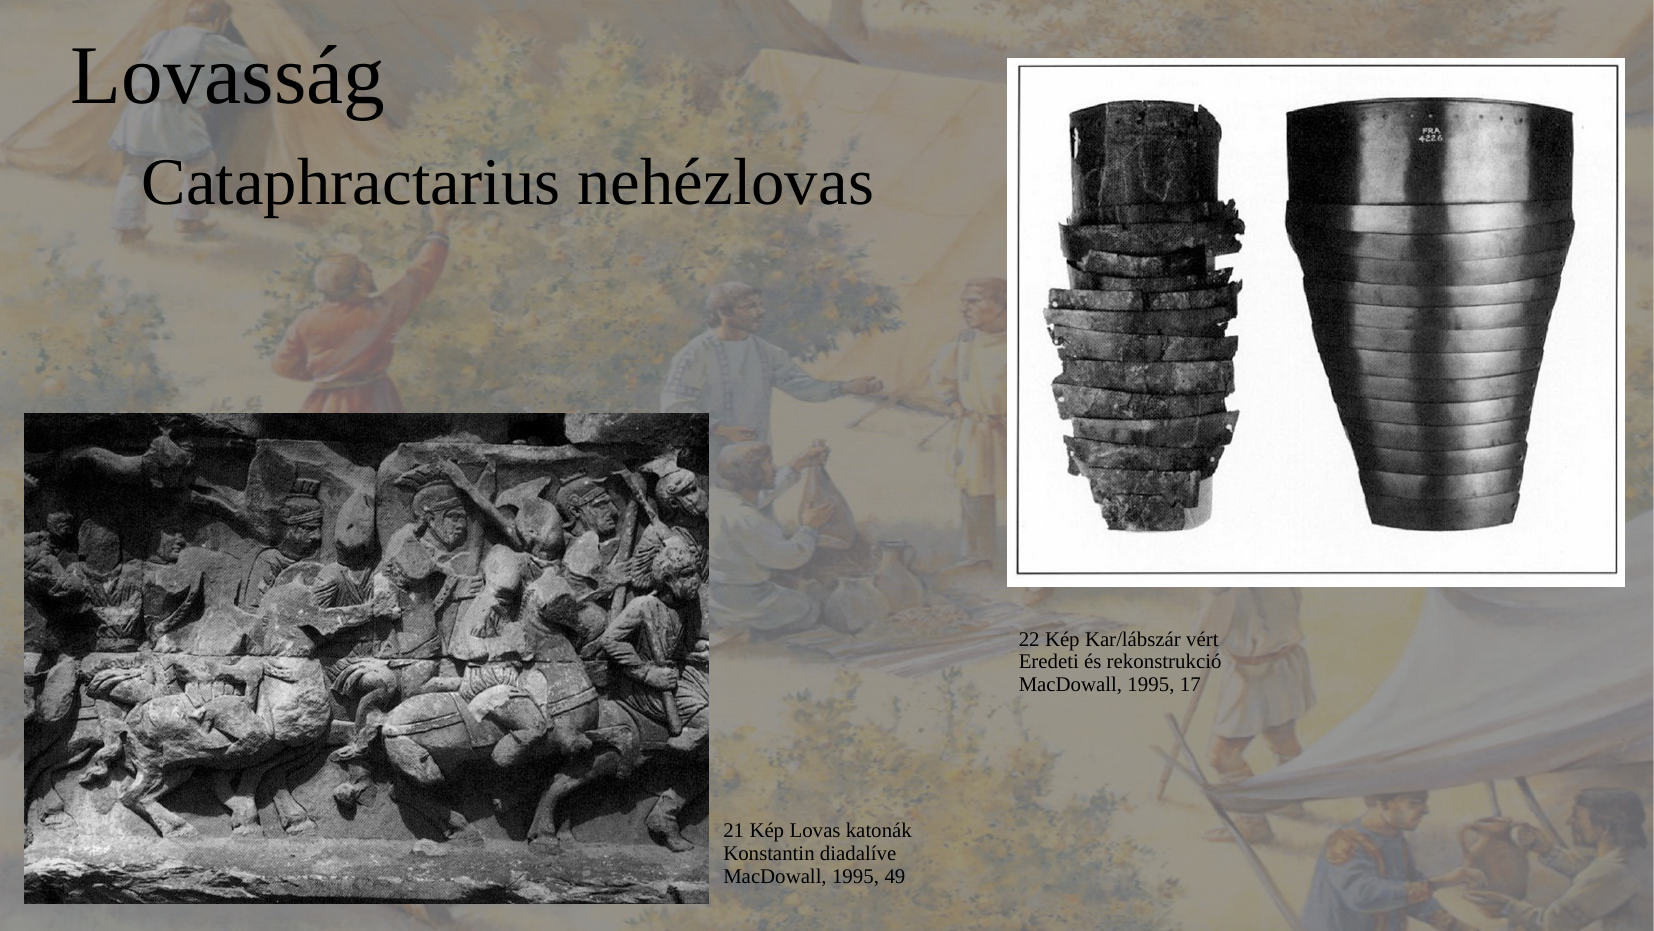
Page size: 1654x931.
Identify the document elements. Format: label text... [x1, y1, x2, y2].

text_box 22 Kép Kar/lábszár vért Eredeti és rekonstrukció MacDowall, 1995, 17 [1003, 620, 1536, 739]
list Lovasság Cataphractarius nehézlovas [0, 29, 886, 532]
picture [0, 0, 1654, 931]
text_box 21 Kép Lovas katonák Konstantin diadalíve MacDowall, 1995, 49 [708, 812, 1241, 931]
